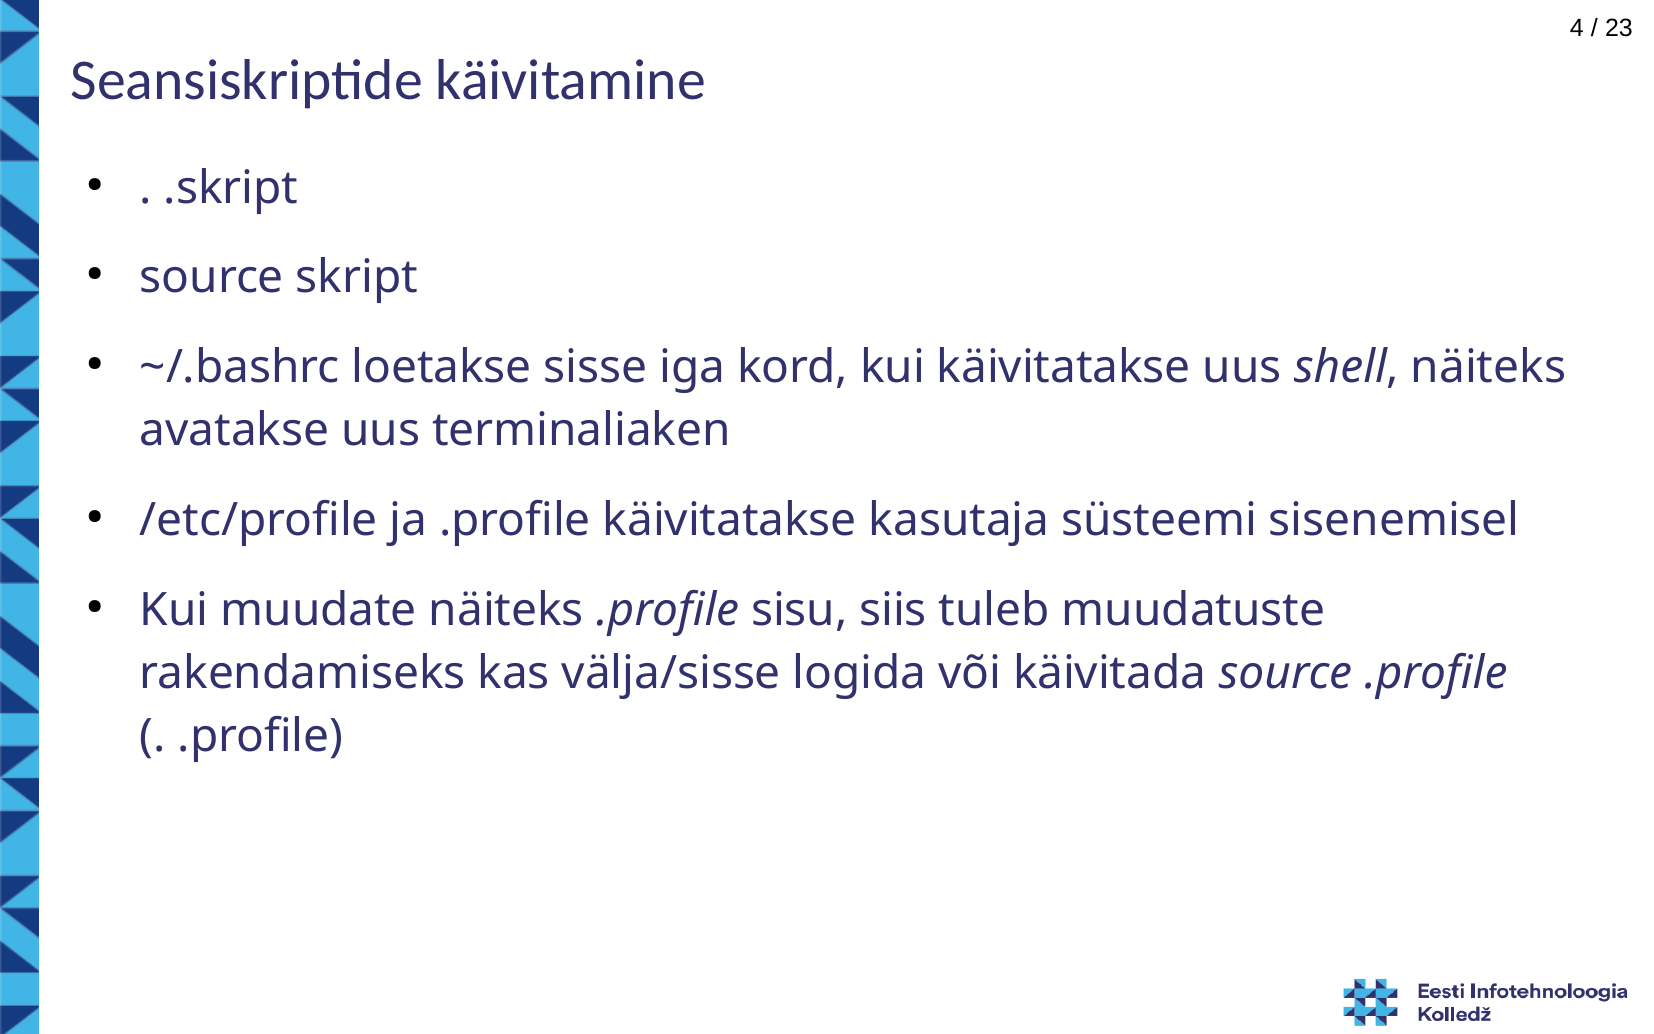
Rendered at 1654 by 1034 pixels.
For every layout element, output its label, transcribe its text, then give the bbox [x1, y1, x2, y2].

list . .skript source skript ~/.bashrc loetakse sisse iga kord, kui käivitatakse uus shell, näiteks avatakse uus terminaliaken /etc/profile ja .profile käivitatakse kasutaja süsteemi sisenemisel Kui muudate näiteks .profile sisu, siis tuleb muudatuste rakendamiseks kas välja/sisse logida või käivitada source .profile (. .profile) [68, 153, 1630, 957]
title Seansiskriptide käivitamine [70, 41, 1630, 130]
